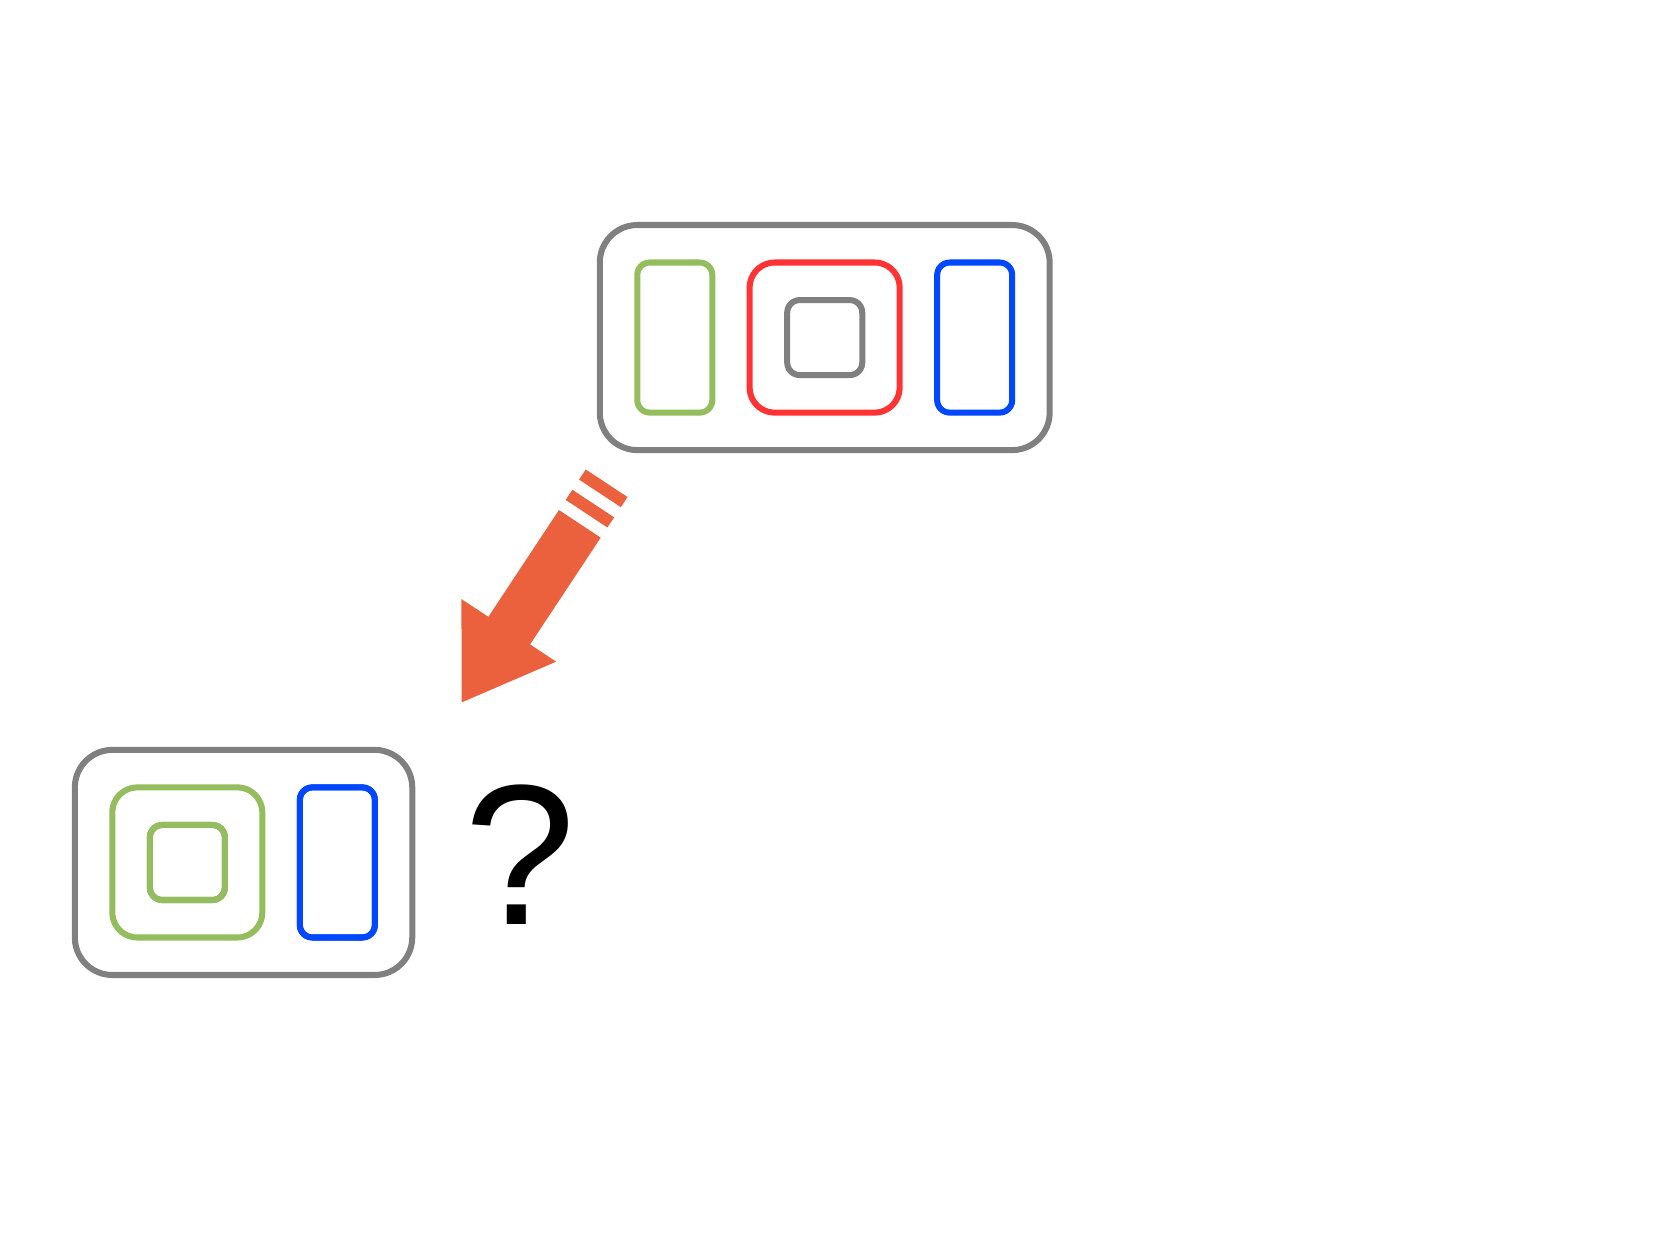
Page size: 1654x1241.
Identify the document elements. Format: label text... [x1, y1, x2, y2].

text_box ? [450, 736, 601, 976]
text_box [461, 510, 601, 703]
text_box [565, 489, 615, 528]
text_box [579, 469, 628, 508]
